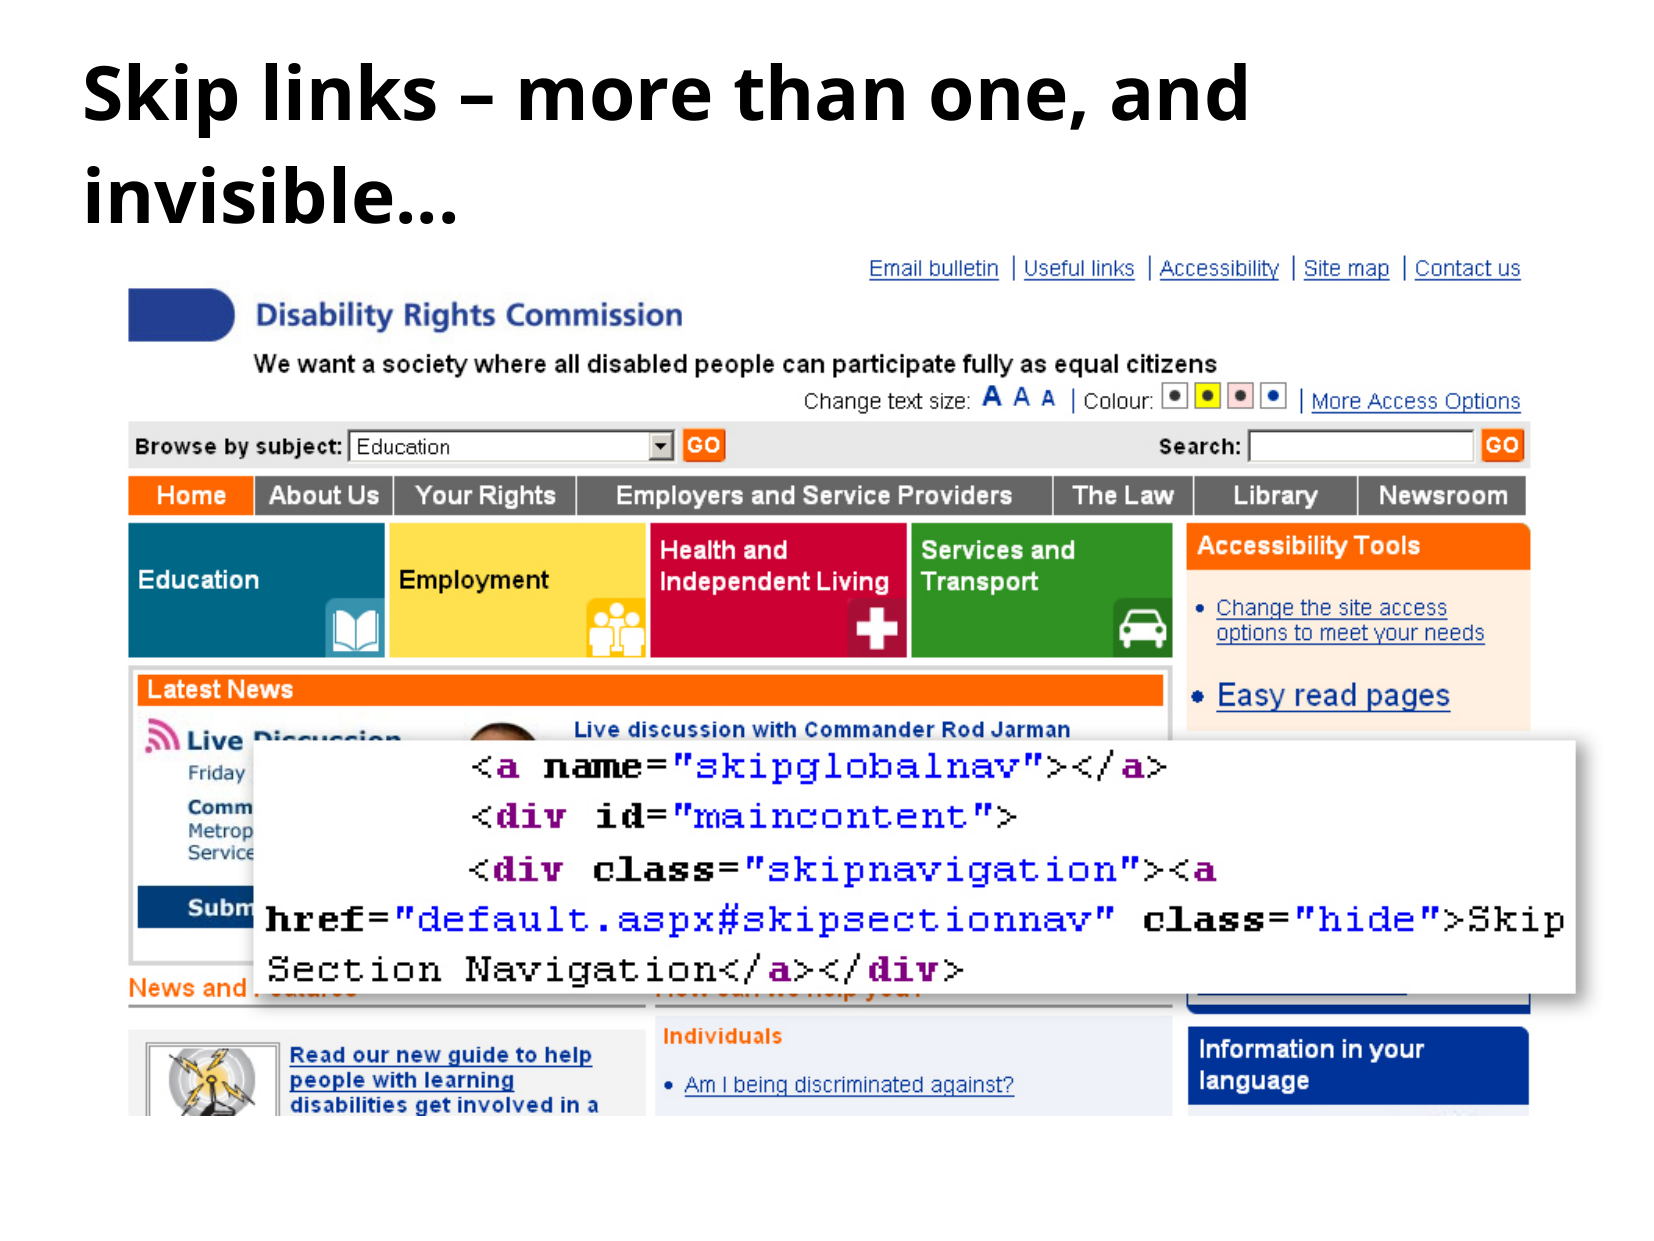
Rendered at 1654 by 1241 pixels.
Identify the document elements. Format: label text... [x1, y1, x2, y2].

picture [49, 248, 1612, 1116]
title Skip links – more than one, and invisible... [82, 86, 1571, 200]
